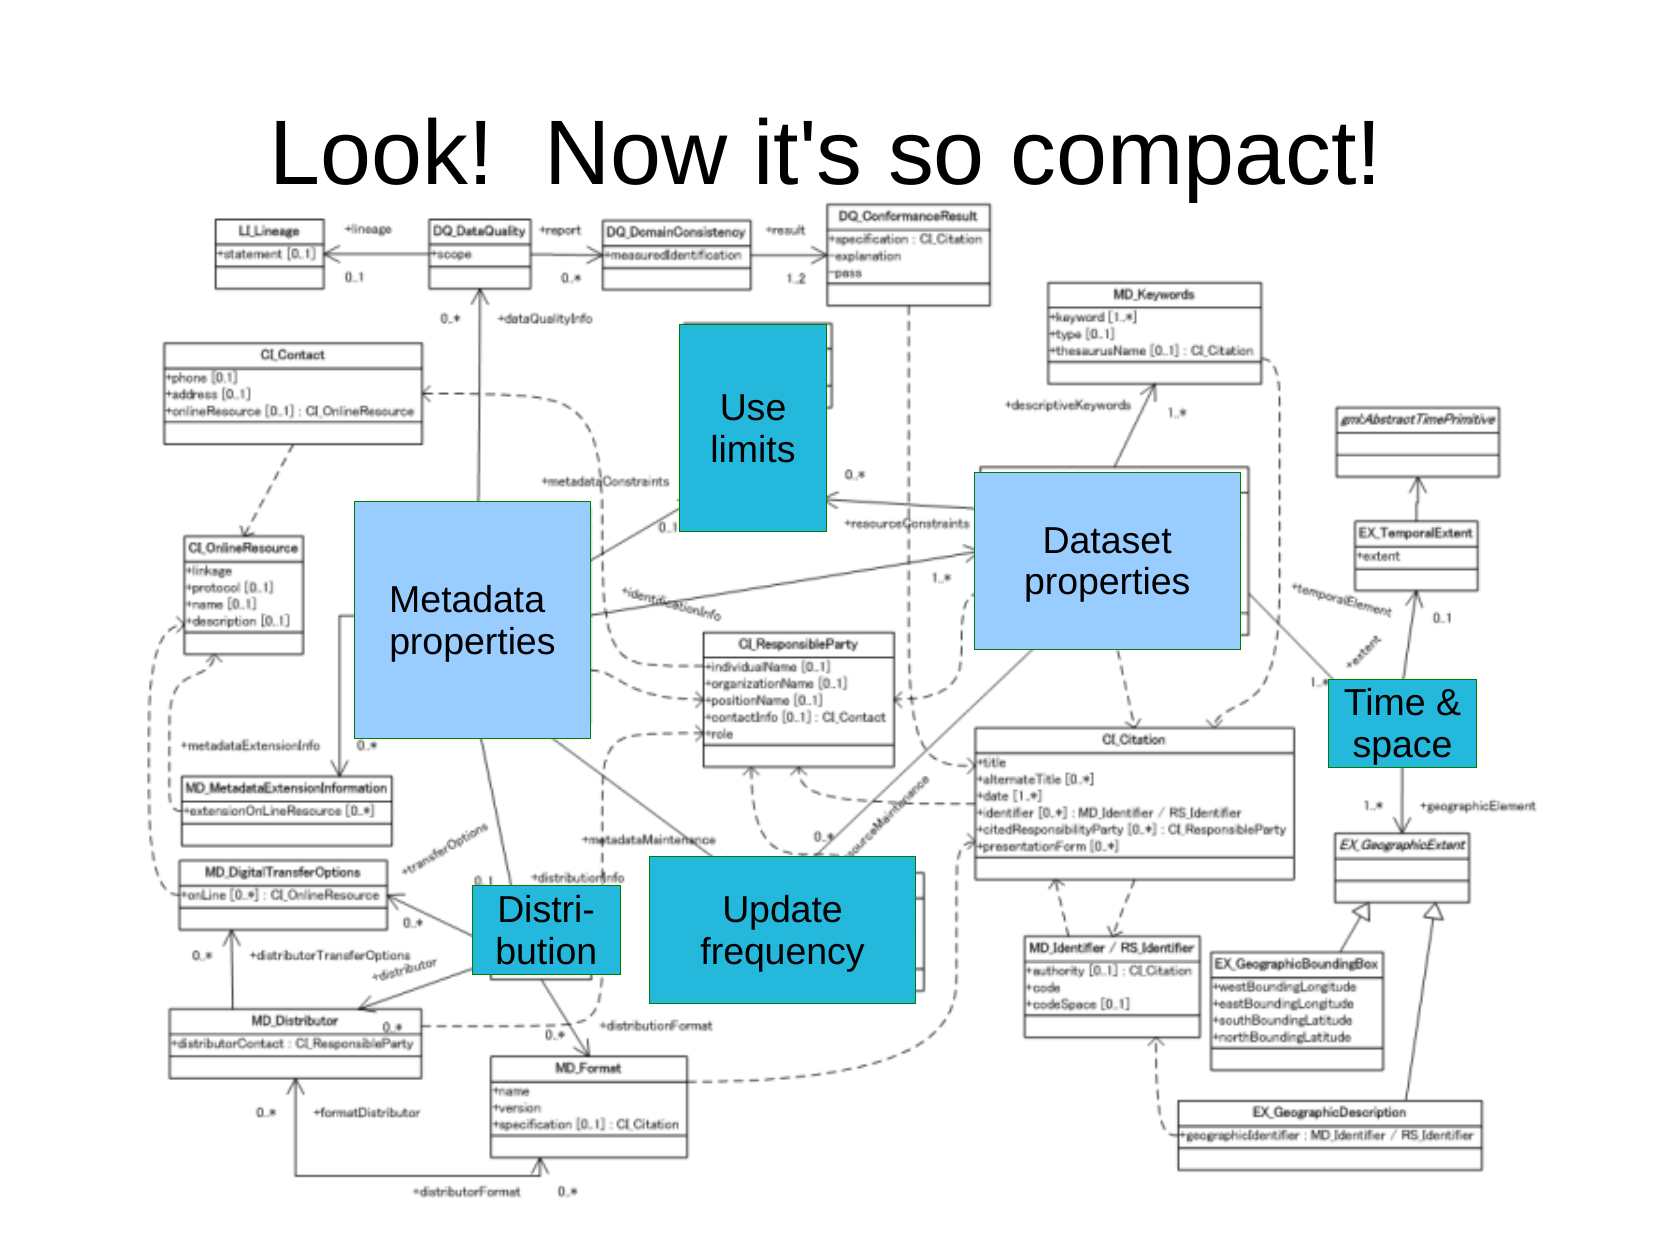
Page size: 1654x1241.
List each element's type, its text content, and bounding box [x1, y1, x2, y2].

picture [118, 257, 1565, 1211]
text_box Dataset properties [974, 472, 1241, 650]
text_box Use limits [679, 324, 827, 532]
text_box Distri- bution [472, 885, 621, 975]
title Look! Now it's so compact! [82, 49, 1571, 257]
text_box Metadata properties [354, 501, 591, 739]
text_box Update frequency [649, 856, 916, 1004]
text_box Time & space [1328, 679, 1477, 768]
